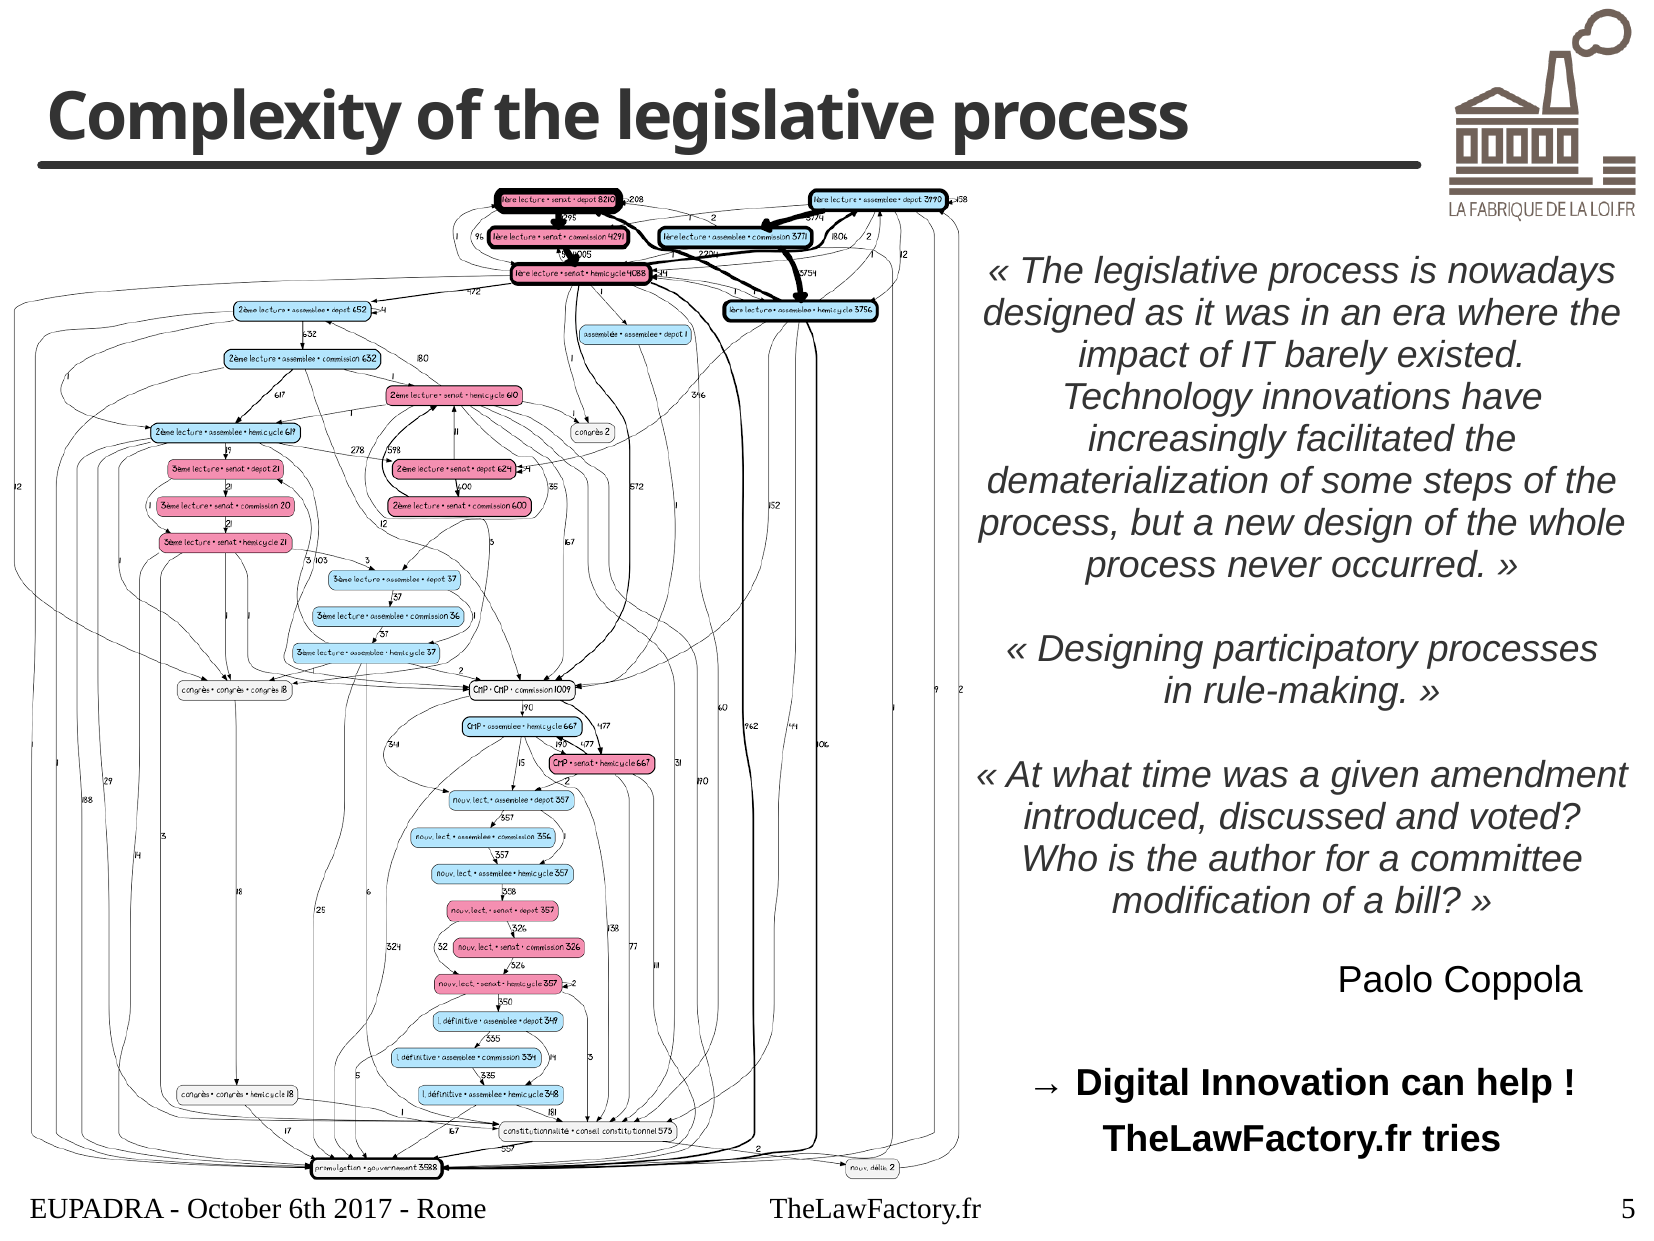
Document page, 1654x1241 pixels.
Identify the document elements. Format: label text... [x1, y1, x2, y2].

picture [1429, 0, 1654, 225]
title Complexity of the legislative process [29, 37, 1518, 189]
text_box « The legislative process is nowadays designed as it was in an era where the impact of IT barely existed. Technology innovations have increasingly facilitated the dematerialization of some steps of the process, but a new design of the whole process never occurred. » « Designing participatory processes in rule-making. » « At what time was a given amendment introduced, discussed and voted? Who is the author for a committee modification of a bill? » Paolo Coppola → Digital Innovation can help ! TheLawFactory.fr tries [956, 223, 1648, 1182]
picture [12, 188, 970, 1180]
